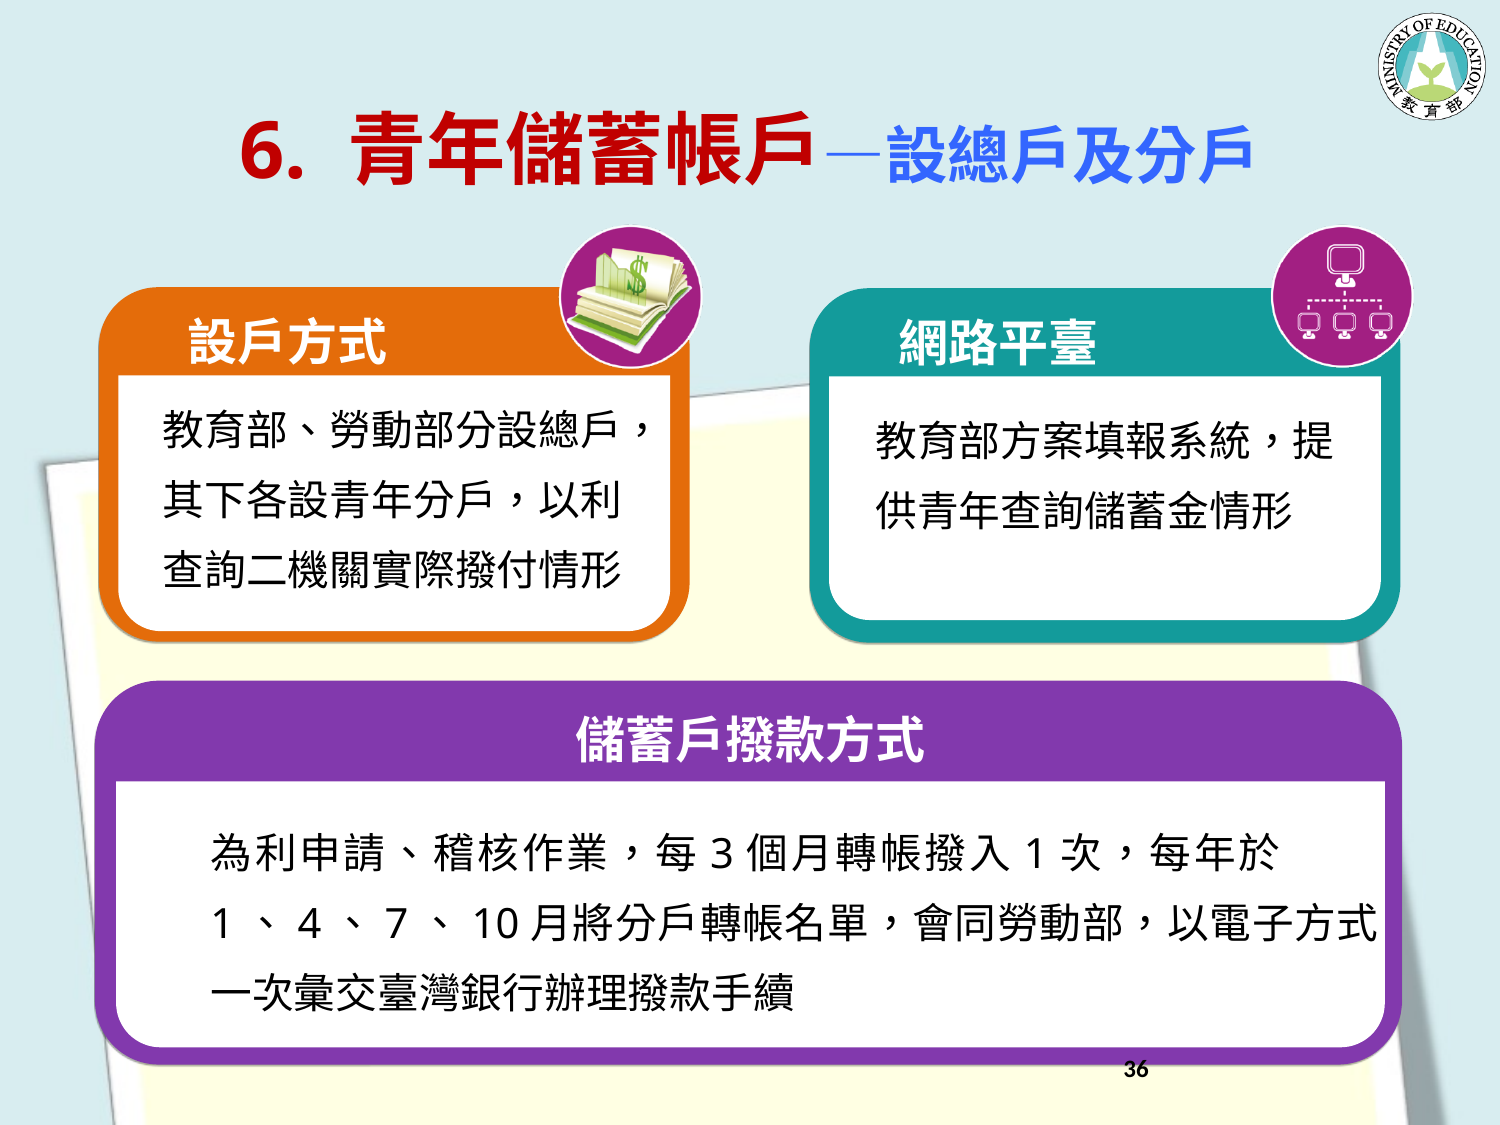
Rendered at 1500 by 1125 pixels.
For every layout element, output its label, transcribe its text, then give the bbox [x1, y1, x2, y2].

text_box 設戶方式 [123, 279, 452, 378]
text_box 教育部方案填報系統，提供青年查詢儲蓄金情形 [858, 376, 1352, 553]
picture [1268, 222, 1416, 371]
text_box [98, 287, 690, 642]
text_box 36 [1108, 1037, 1459, 1098]
text_box 網路平臺 [834, 280, 1163, 379]
text_box 教育部、勞動部分設總戶，其下各設青年分戶，以利查詢二機關實際撥付情形 [147, 375, 641, 602]
text_box 6. 青年儲蓄帳戶—設總戶及分戶 [0, 92, 1500, 181]
picture [556, 222, 705, 371]
text_box 為利申請、稽核作業，每3個月轉帳撥入1次，每年於1、4、7、10月將分戶轉帳名單，會同勞動部，以電子方式一次彙交臺灣銀行辦理撥款手續 [151, 781, 1350, 1043]
text_box [94, 680, 1402, 1065]
text_box [809, 288, 1401, 643]
picture [1374, 10, 1488, 123]
text_box 儲蓄戶撥款方式 [341, 689, 1160, 776]
